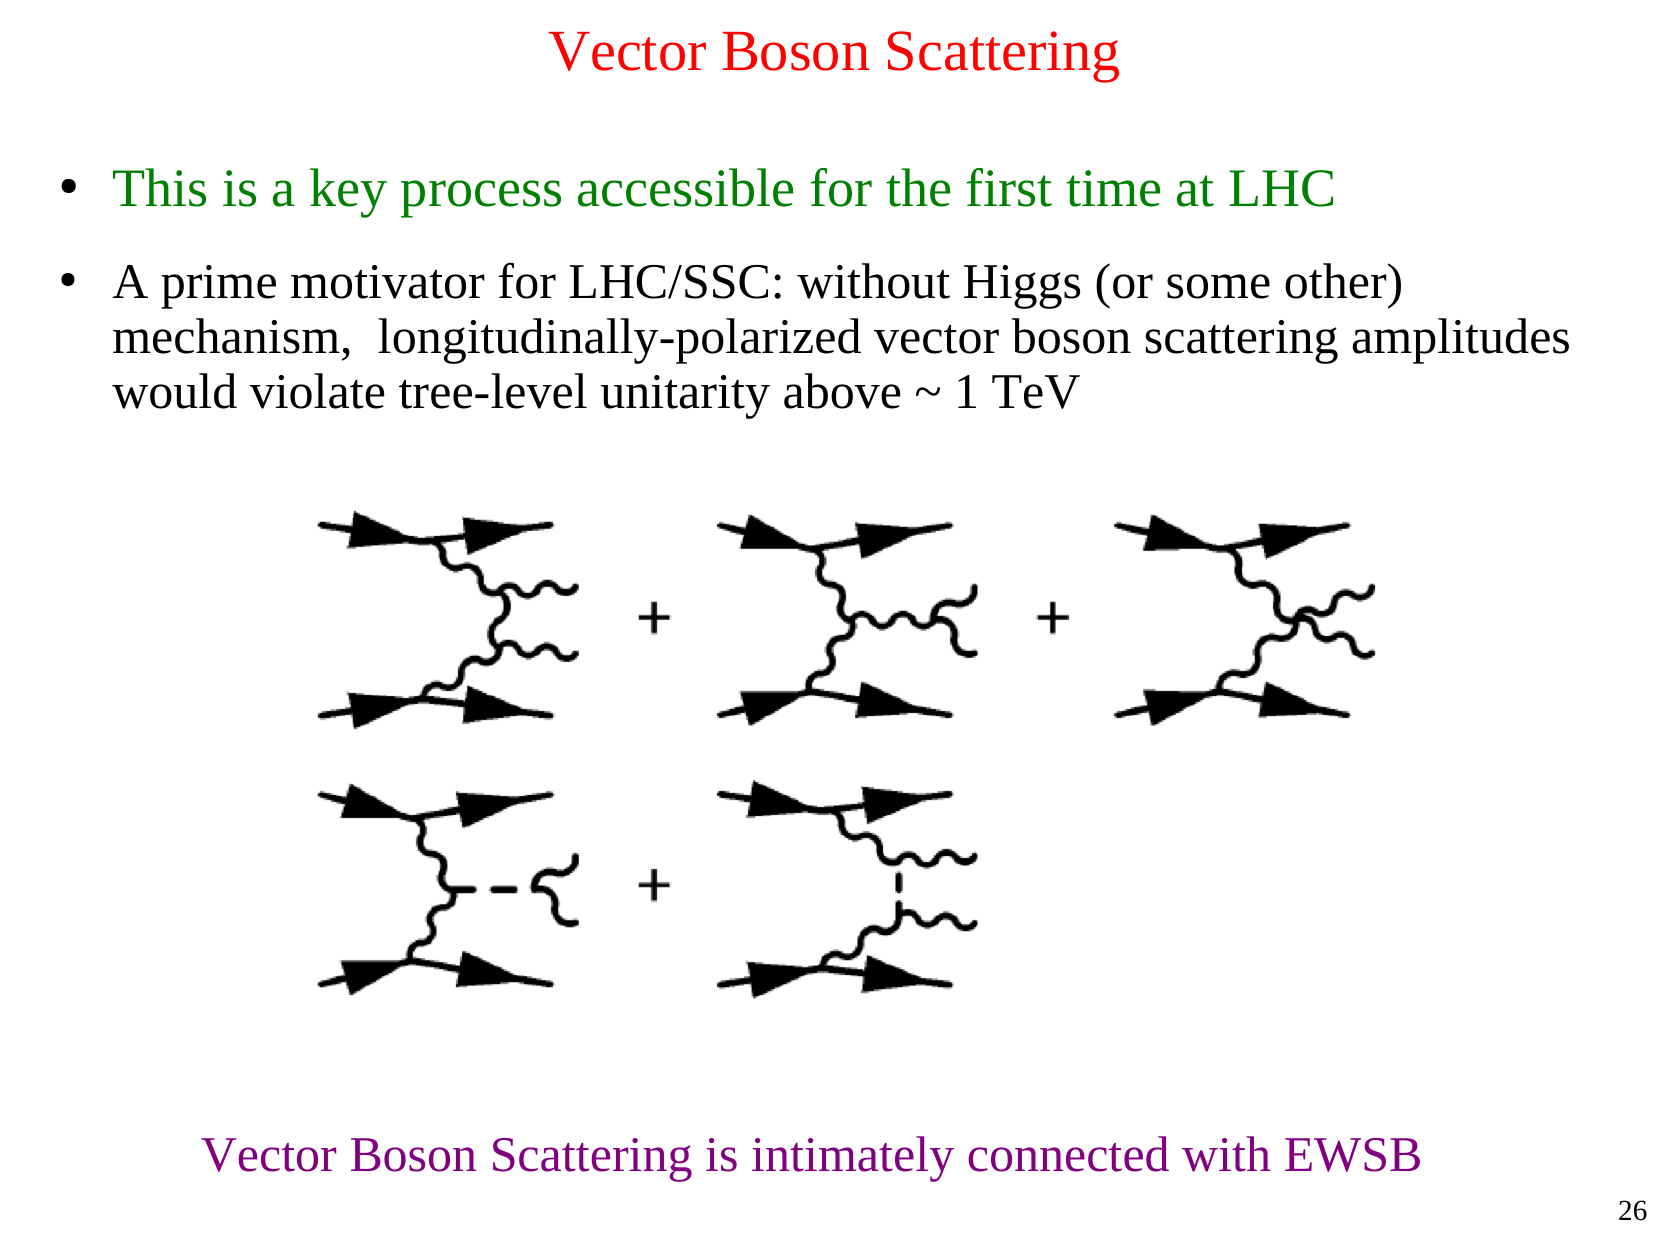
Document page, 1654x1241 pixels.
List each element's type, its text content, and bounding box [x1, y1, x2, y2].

text_box Vector Boson Scattering is intimately connected with EWSB [200, 1127, 1417, 1183]
title Vector Boson Scattering [128, 0, 1541, 144]
picture [299, 495, 1391, 1006]
list This is a key process accessible for the first time at LHC A prime motivator for LHC/SSC: without Higgs (or some other) mechanism, longitudinally-polarized vector boson scattering amplitudes would violate tree-level unitarity above ~ 1 TeV [41, 158, 1635, 1154]
